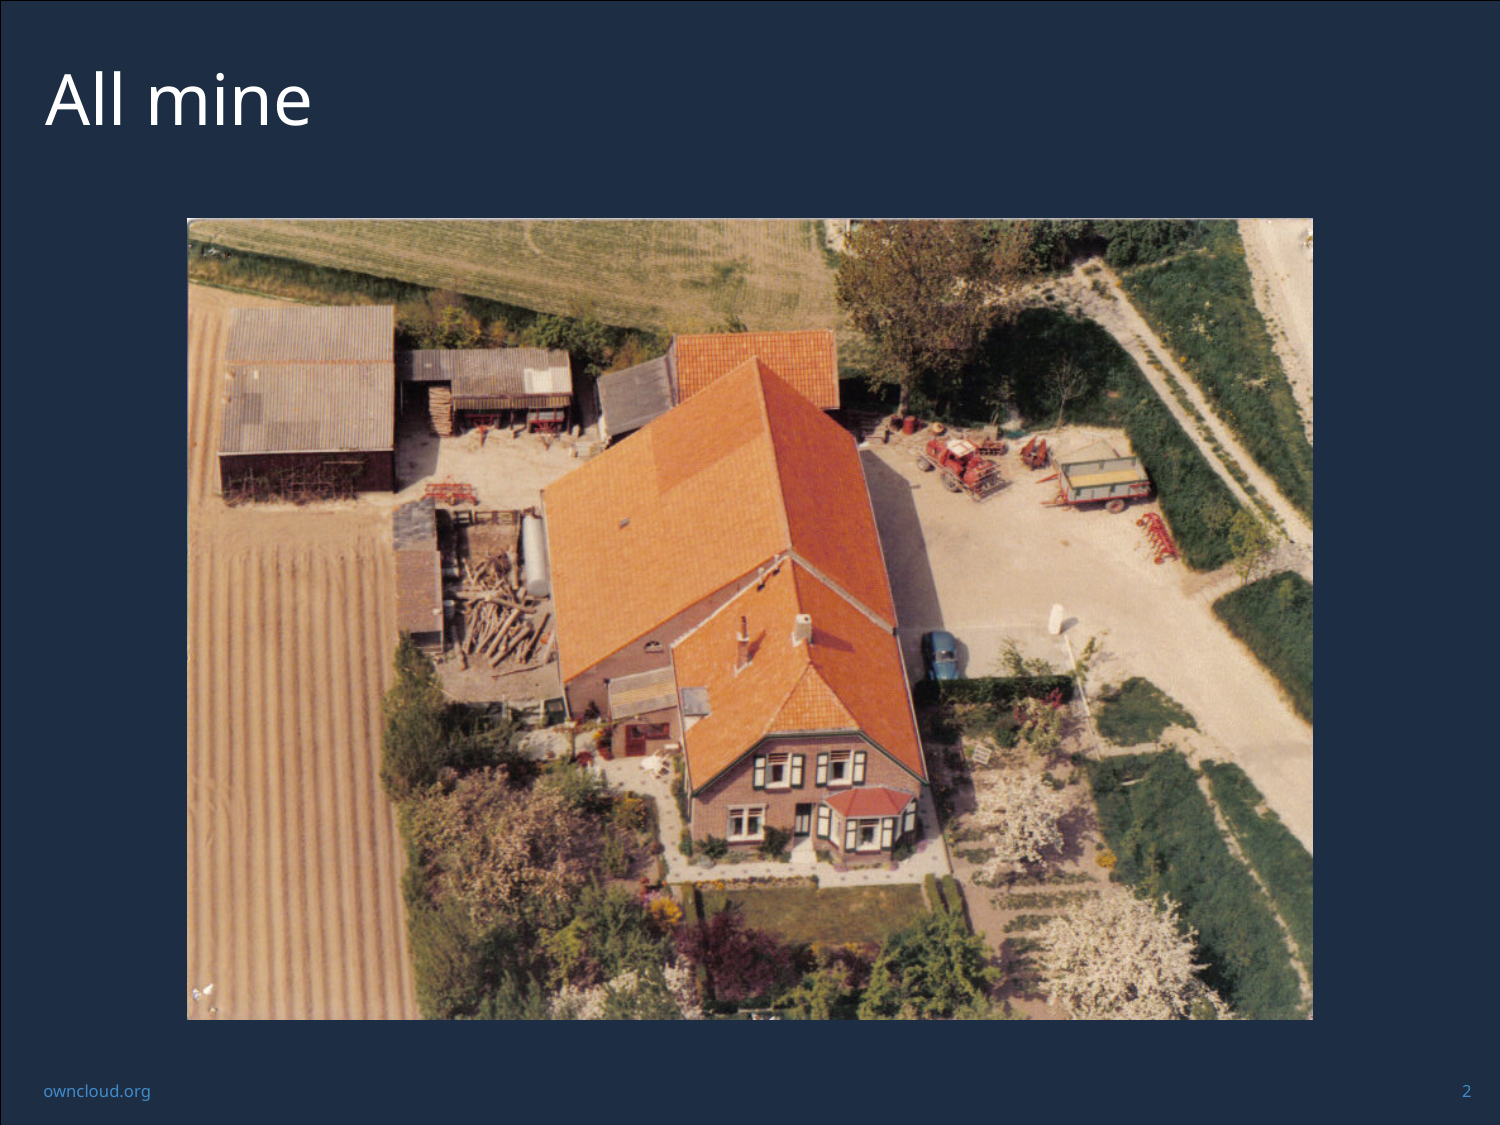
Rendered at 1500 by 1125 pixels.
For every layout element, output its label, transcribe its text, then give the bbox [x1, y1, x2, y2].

title All mine [45, 3, 1396, 192]
picture [187, 218, 1313, 1021]
